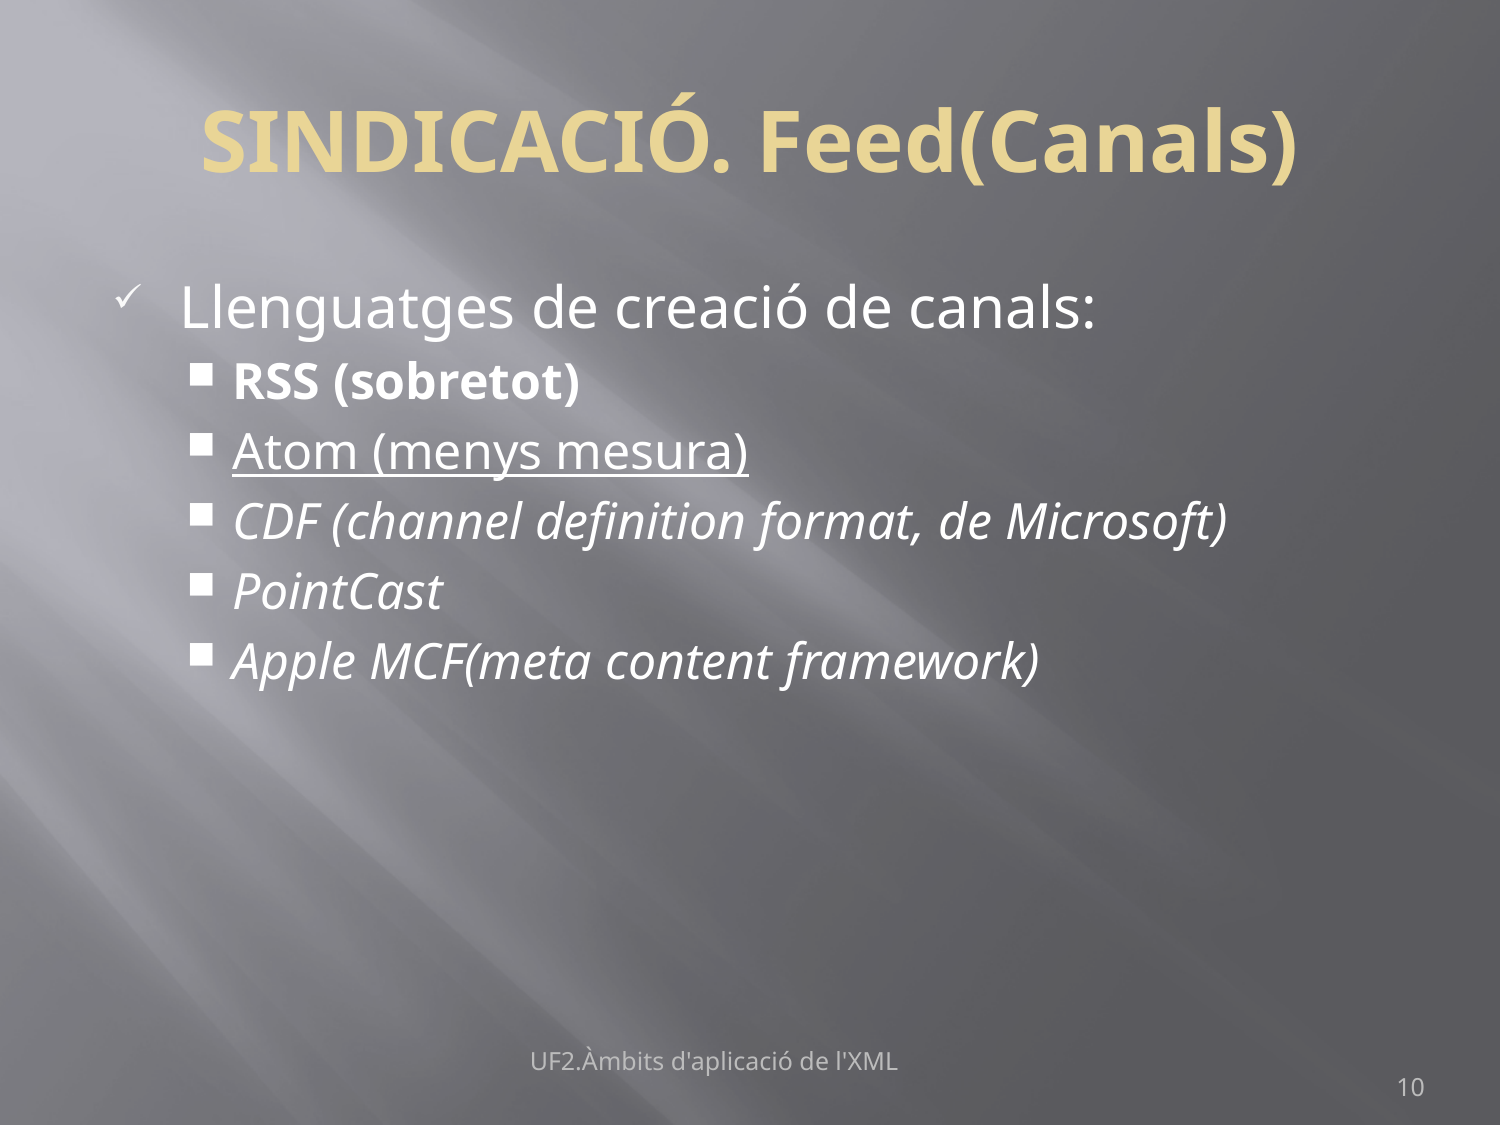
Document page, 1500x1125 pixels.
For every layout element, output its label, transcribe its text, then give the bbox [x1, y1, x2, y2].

list Llenguatges de creació de canals: RSS (sobretot) Atom (menys mesura) CDF (channel definition format, de Microsoft) PointCast Apple MCF(meta content framework) [75, 262, 1425, 1035]
slide_number <número> [1299, 1052, 1425, 1113]
footer UF2.Àmbits d'aplicació de l'XML [512, 1052, 988, 1113]
title SINDICACIÓ. Feed(Canals) [75, 45, 1425, 233]
picture [0, 0, 1500, 1125]
